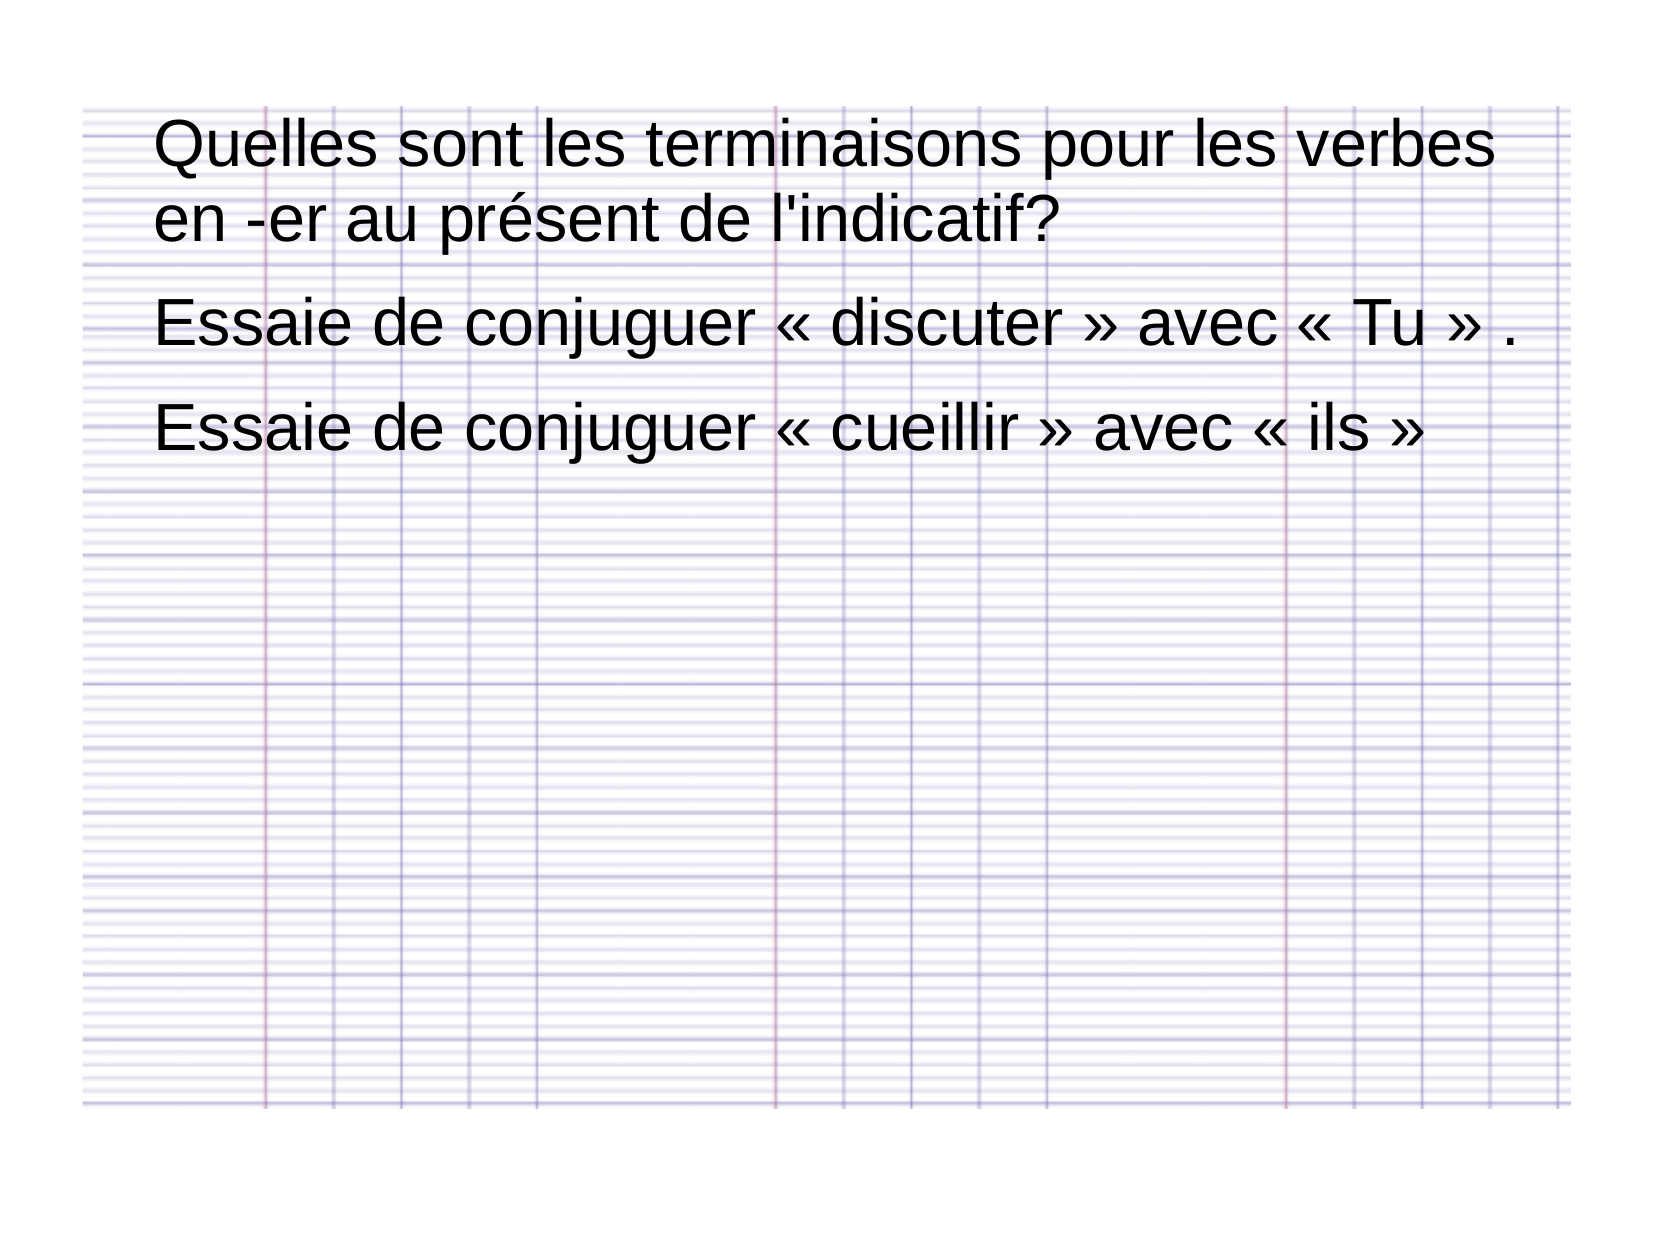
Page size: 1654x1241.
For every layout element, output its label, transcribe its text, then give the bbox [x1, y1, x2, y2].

list Quelles sont les terminaisons pour les verbes en -er au présent de l'indicatif? Essaie de conjuguer « discuter » avec « Tu » . Essaie de conjuguer « cueillir » avec « ils » [82, 106, 1571, 1109]
